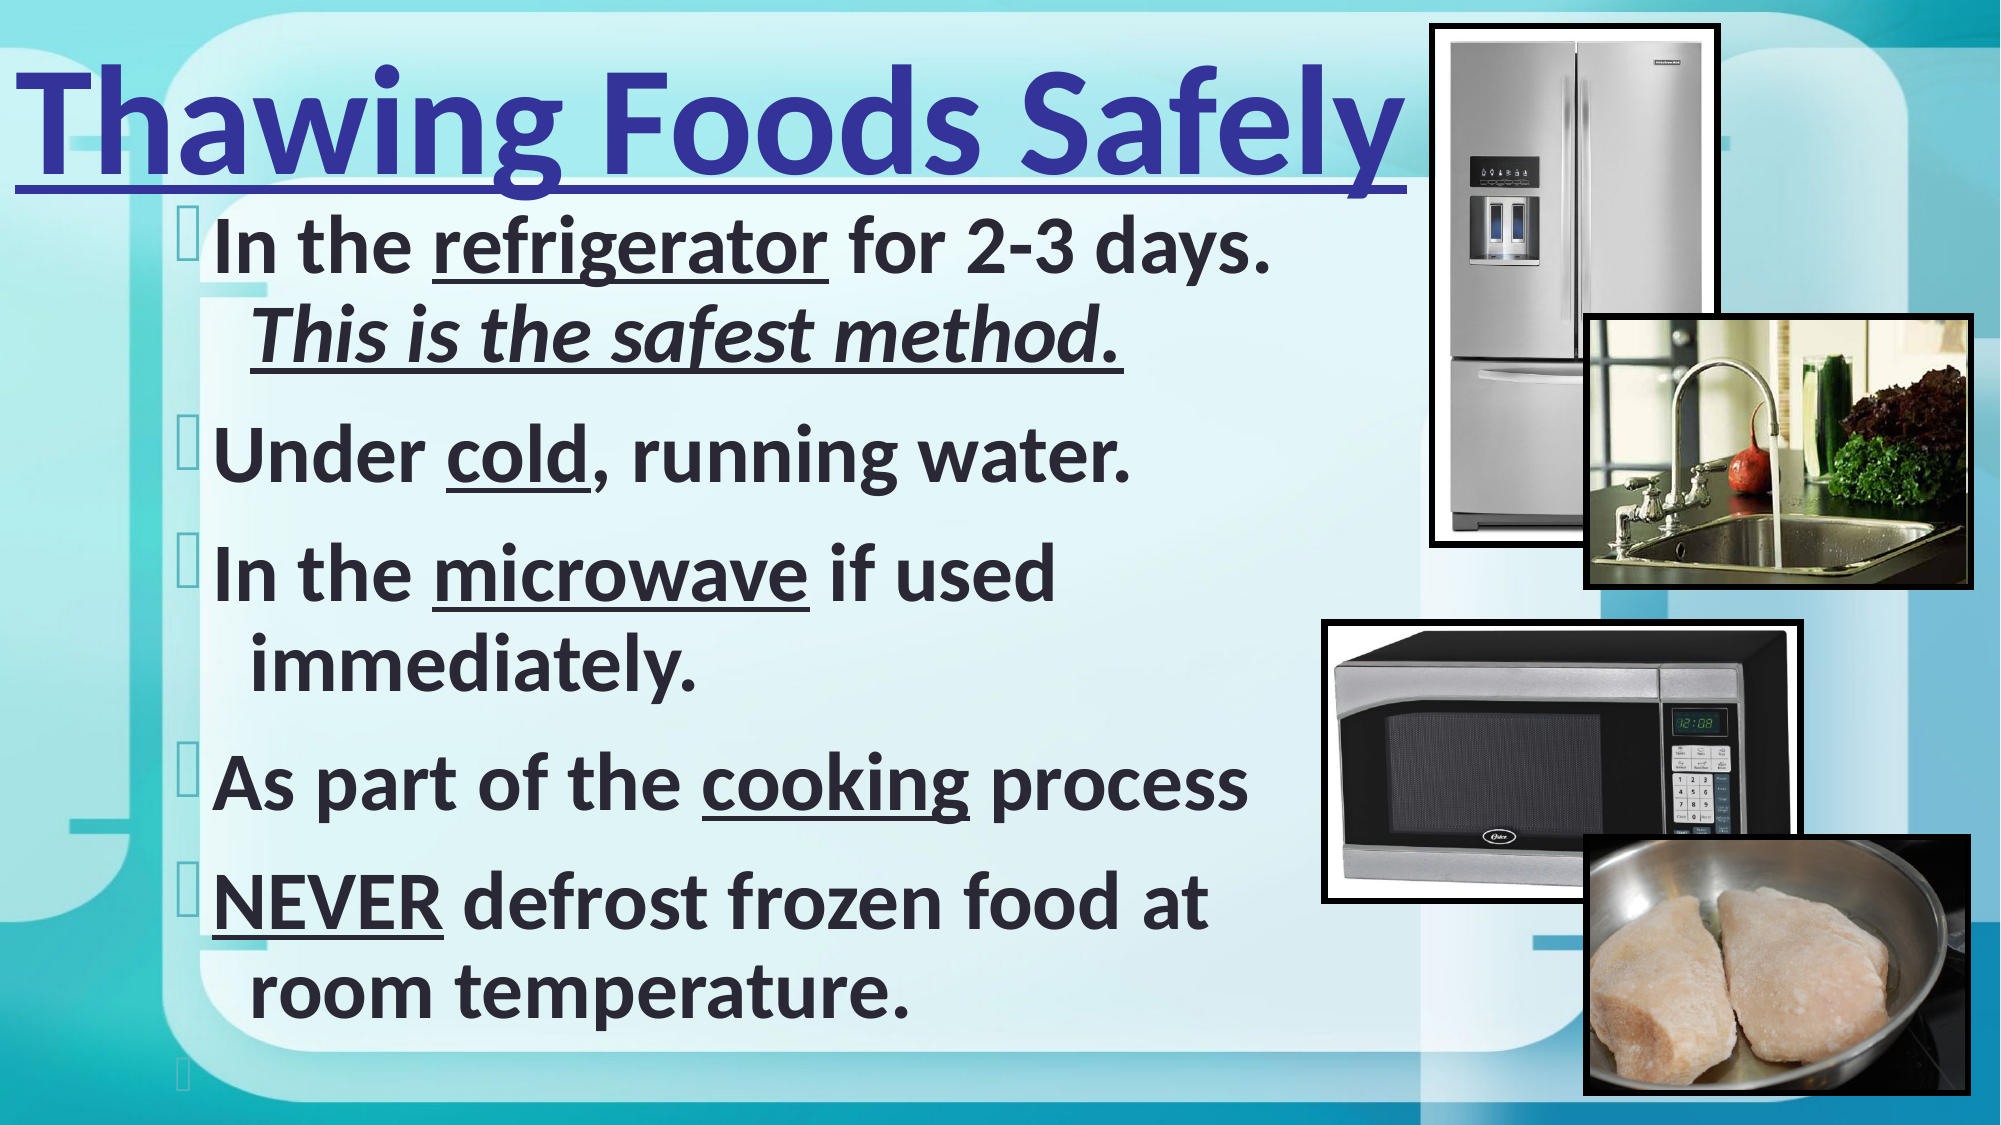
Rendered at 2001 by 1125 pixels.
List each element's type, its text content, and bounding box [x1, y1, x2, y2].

list In the refrigerator for 2-3 days. This is the safest method. Under cold, running water. In the microwave if used immediately. As part of the cooking process NEVER defrost frozen food at room temperature. [159, 214, 1377, 1109]
picture [1435, 29, 1715, 542]
picture [1589, 840, 1965, 1090]
picture [1589, 319, 1968, 584]
picture [1327, 625, 1798, 898]
title Thawing Foods Safely [0, 0, 2000, 214]
